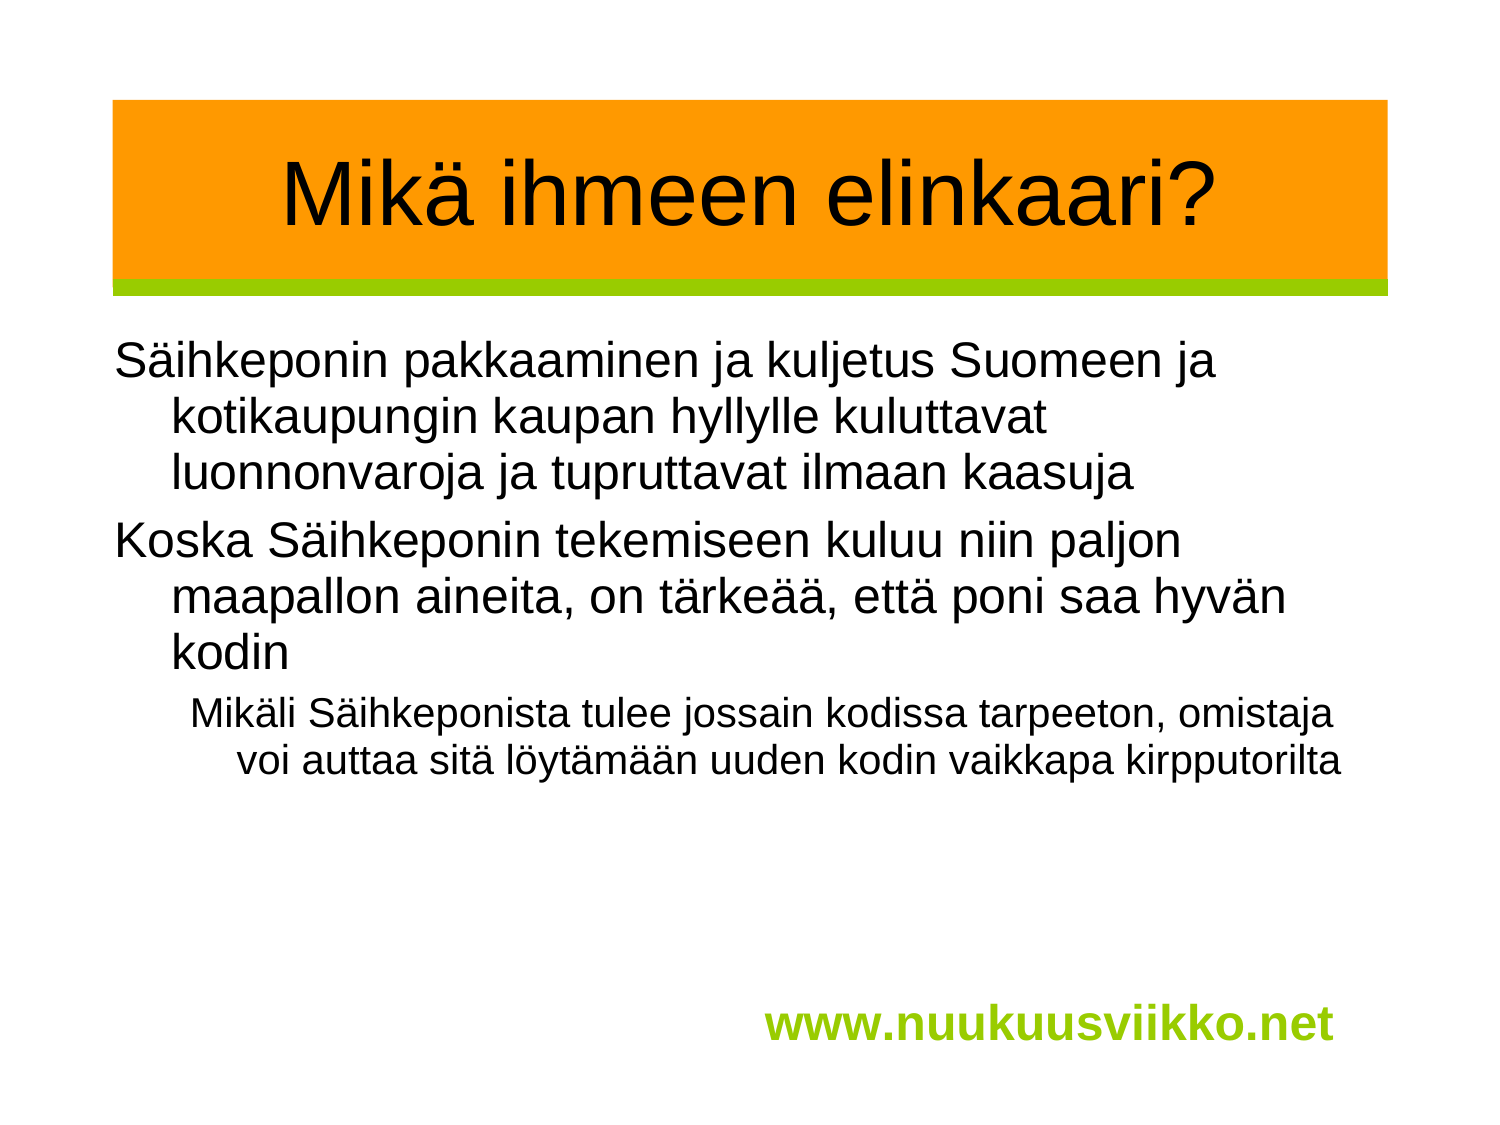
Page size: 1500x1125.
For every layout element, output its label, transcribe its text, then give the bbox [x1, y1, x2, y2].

list Säihkeponin pakkaaminen ja kuljetus Suomeen ja kotikaupungin kaupan hyllylle kuluttavat luonnonvaroja ja tupruttavat ilmaan kaasuja Koska Säihkeponin tekemiseen kuluu niin paljon maapallon aineita, on tärkeää, että poni saa hyvän kodin Mikäli Säihkeponista tulee jossain kodissa tarpeeton, omistaja voi auttaa sitä löytämään uuden kodin vaikkapa kirpputorilta [99, 324, 1388, 1125]
title Mikä ihmeen elinkaari? [112, 99, 1388, 279]
text_box www.nuukuusviikko.net [750, 987, 1350, 1059]
